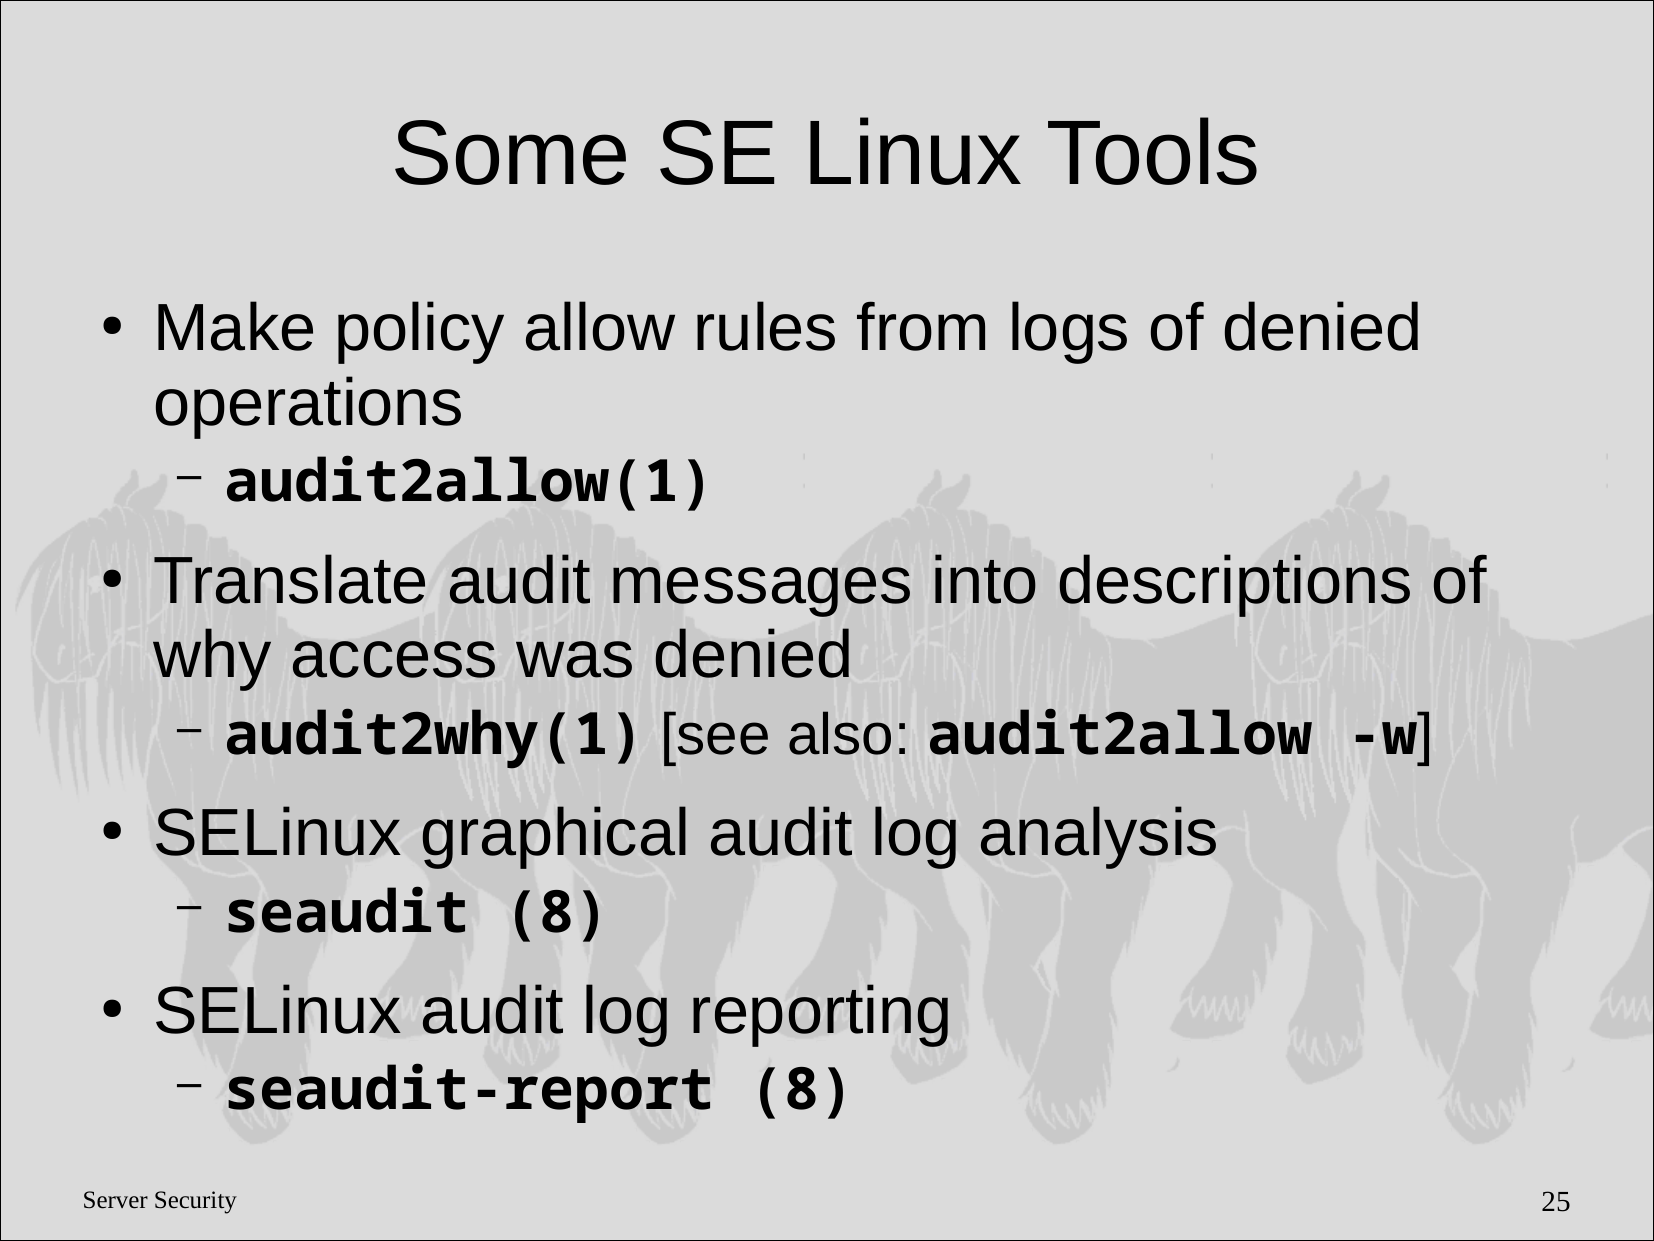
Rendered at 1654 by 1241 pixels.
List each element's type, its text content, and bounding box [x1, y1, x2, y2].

title Some SE Linux Tools [82, 49, 1571, 257]
list Make policy allow rules from logs of denied operations audit2allow(1) Translate audit messages into descriptions of why access was denied audit2why(1) [see also: audit2allow -w] SELinux graphical audit log analysis seaudit (8) SELinux audit log reporting seaudit-report (8) [82, 290, 1571, 1141]
